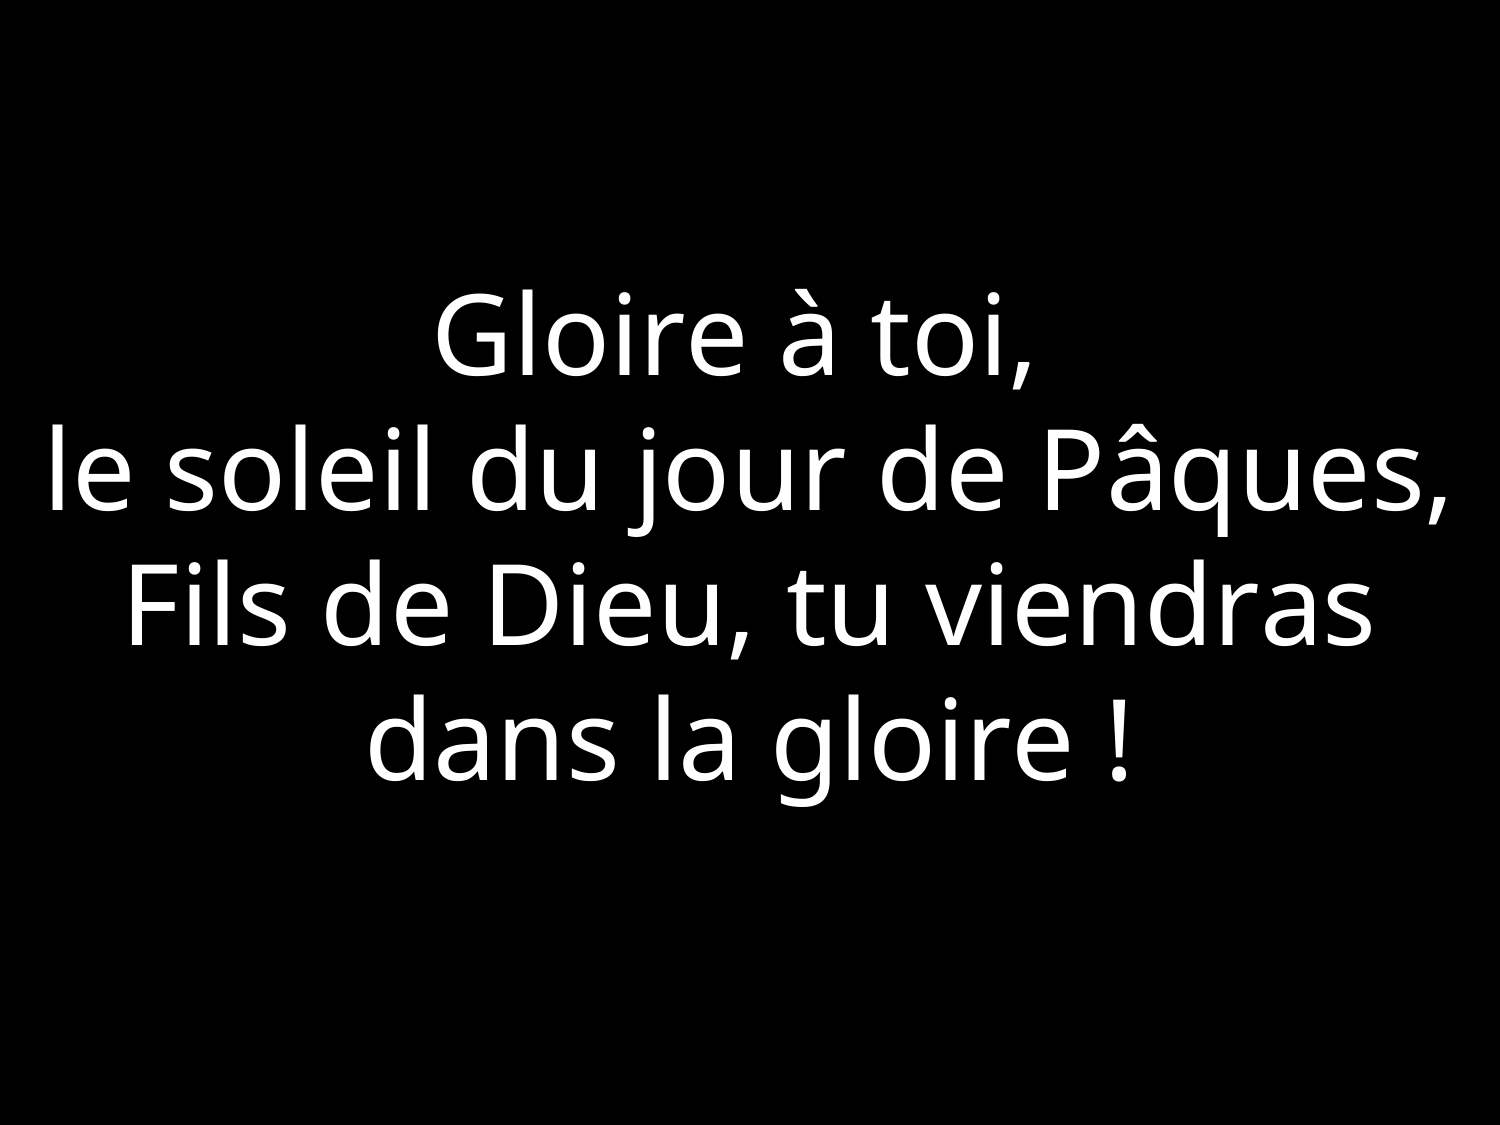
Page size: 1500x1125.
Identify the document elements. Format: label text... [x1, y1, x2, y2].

text_box Gloire à toi, le soleil du jour de Pâques, Fils de Dieu, tu viendras dans la gloire ! [0, 337, 1500, 863]
